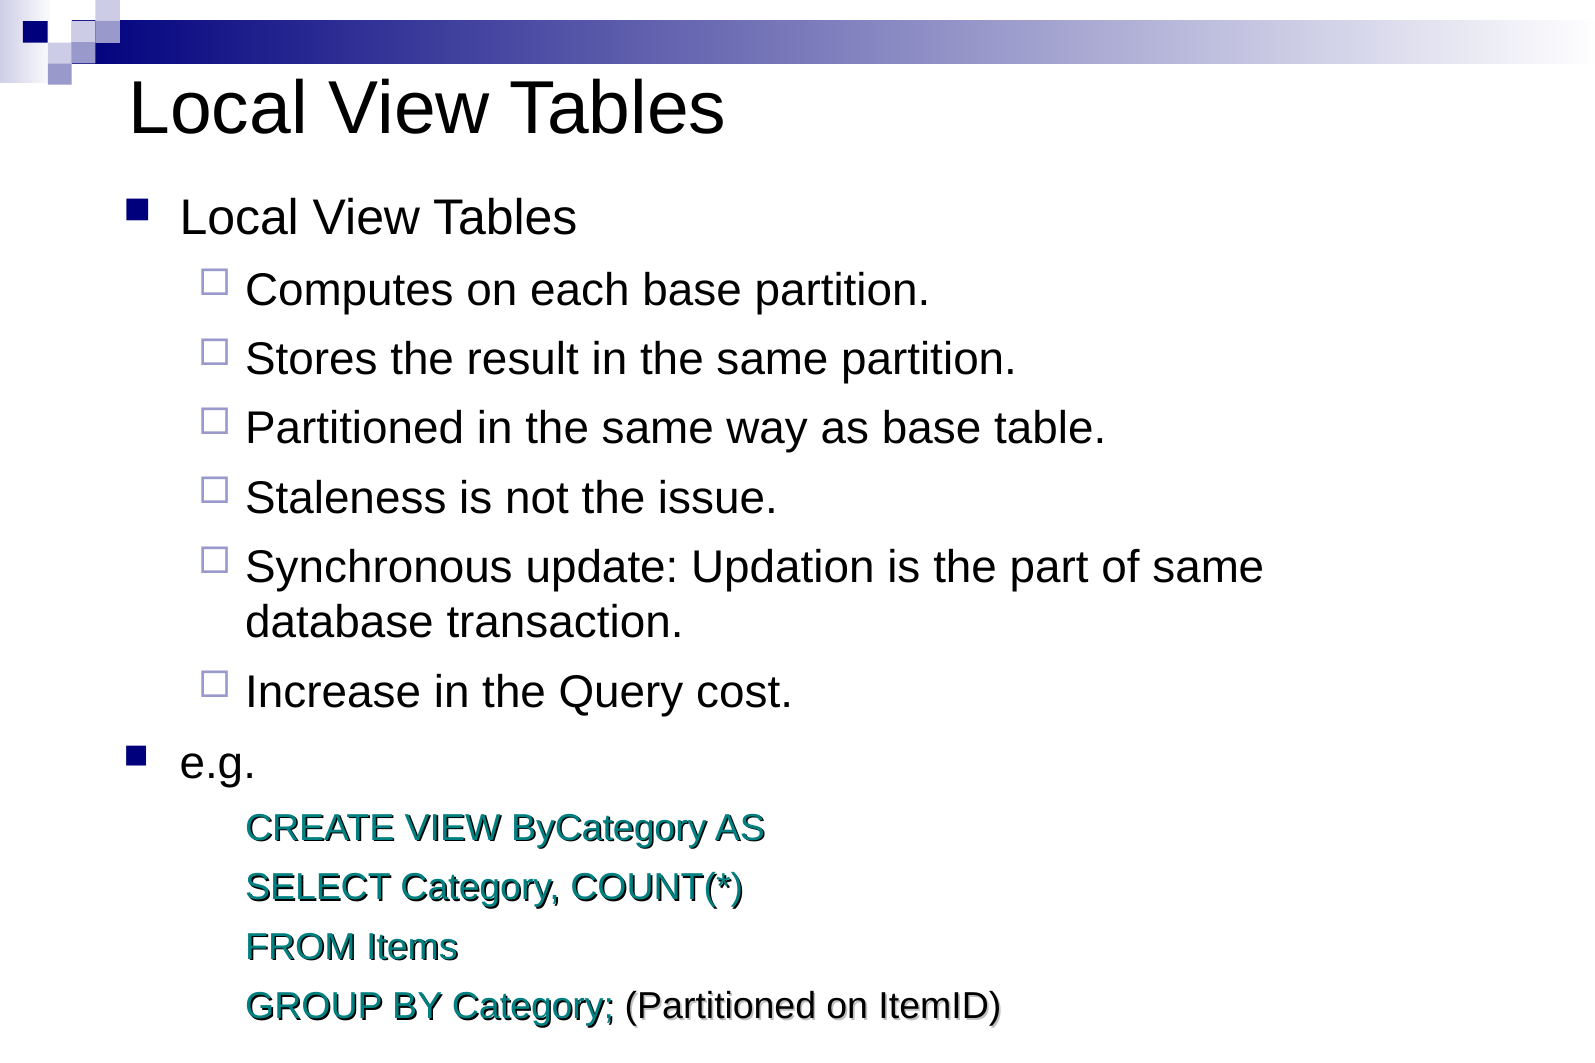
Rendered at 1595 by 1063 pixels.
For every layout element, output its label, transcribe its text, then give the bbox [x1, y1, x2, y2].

title Local View Tables [113, 21, 1481, 185]
list Local View Tables Computes on each base partition. Stores the result in the same partition. Partitioned in the same way as base table. Staleness is not the issue. Synchronous update: Updation is the part of same database transaction. Increase in the Query cost. e.g. CREATE VIEW ByCategory AS SELECT Category, COUNT(*) FROM Items GROUP BY Category; (Partitioned on ItemID) [108, 177, 1447, 1063]
